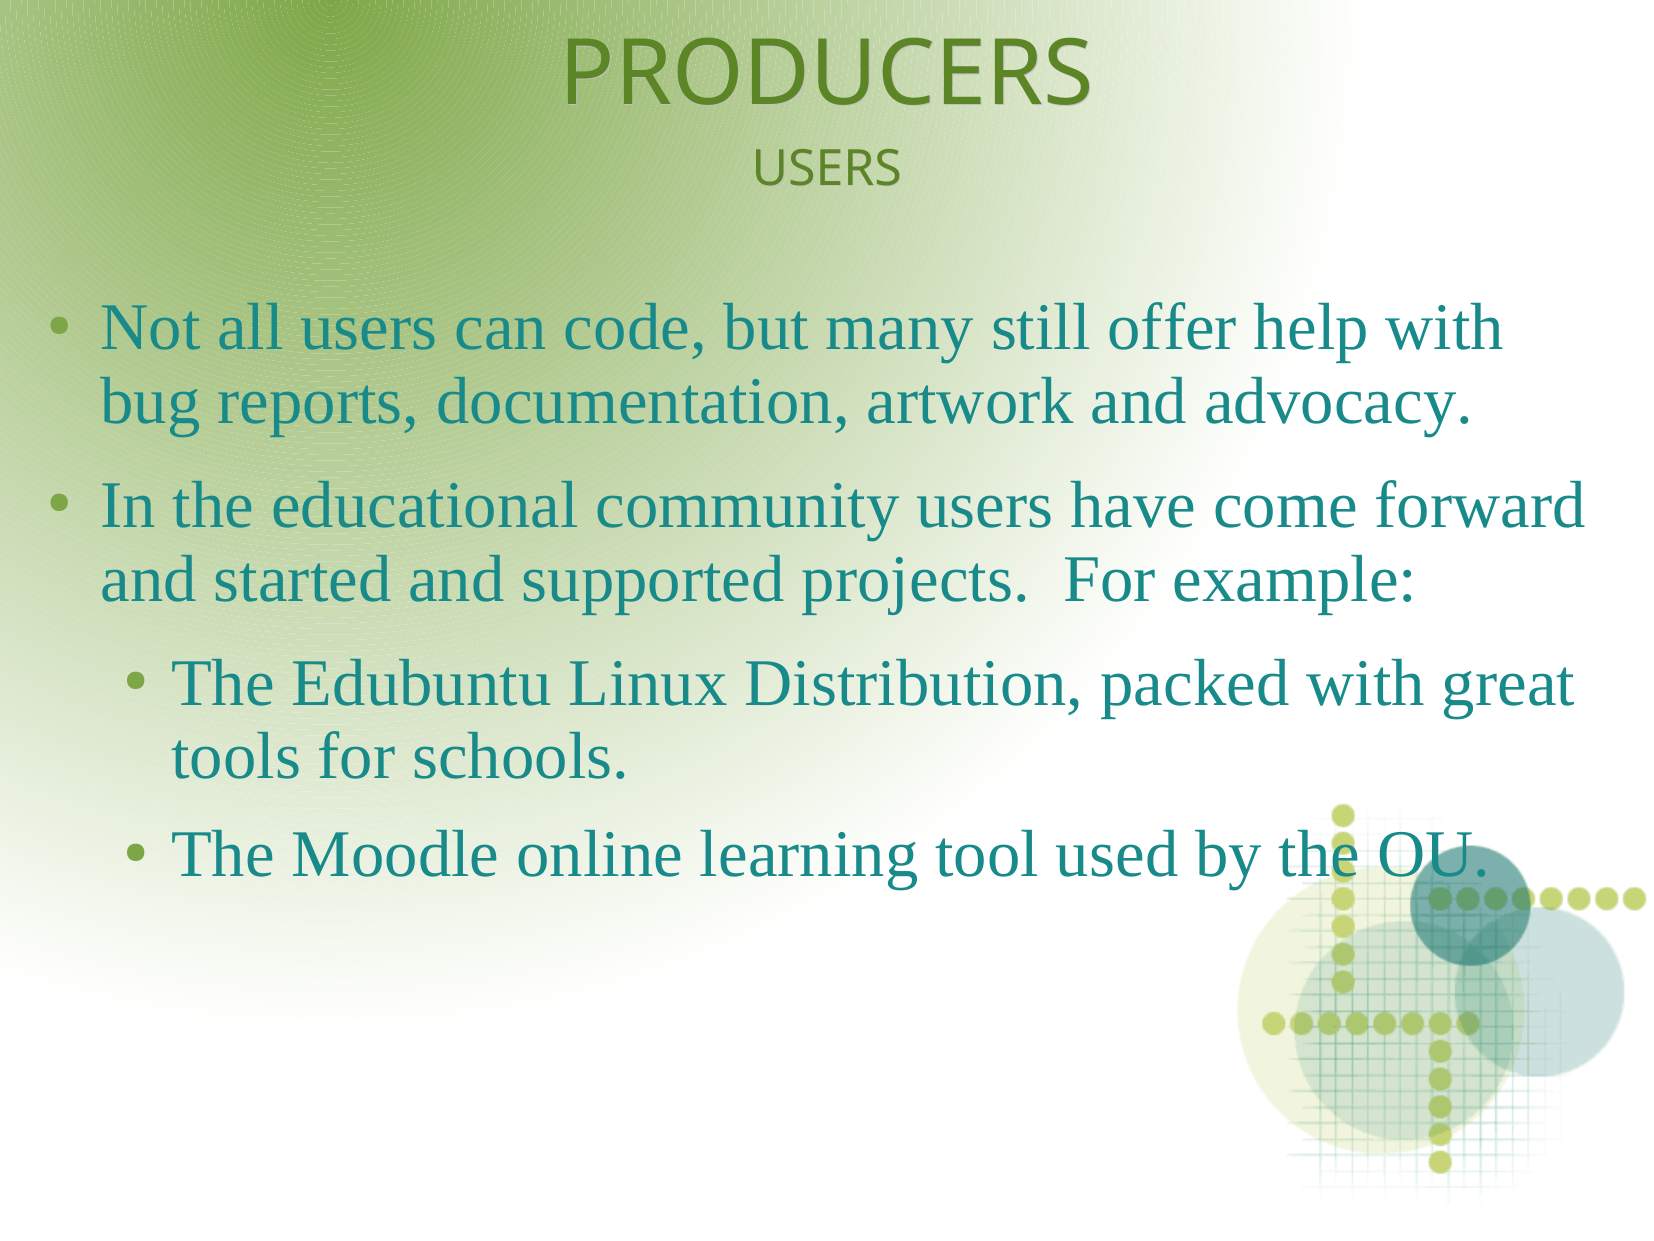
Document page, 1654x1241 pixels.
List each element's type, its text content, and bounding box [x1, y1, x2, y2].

title PRODUCERS USERS [59, 20, 1595, 187]
picture [1224, 792, 1654, 1211]
list Not all users can code, but many still offer help with bug reports, documentation, artwork and advocacy. In the educational community users have come forward and started and supported projects. For example: The Edubuntu Linux Distribution, packed with great tools for schools. The Moodle online learning tool used by the OU. [29, 290, 1625, 1094]
